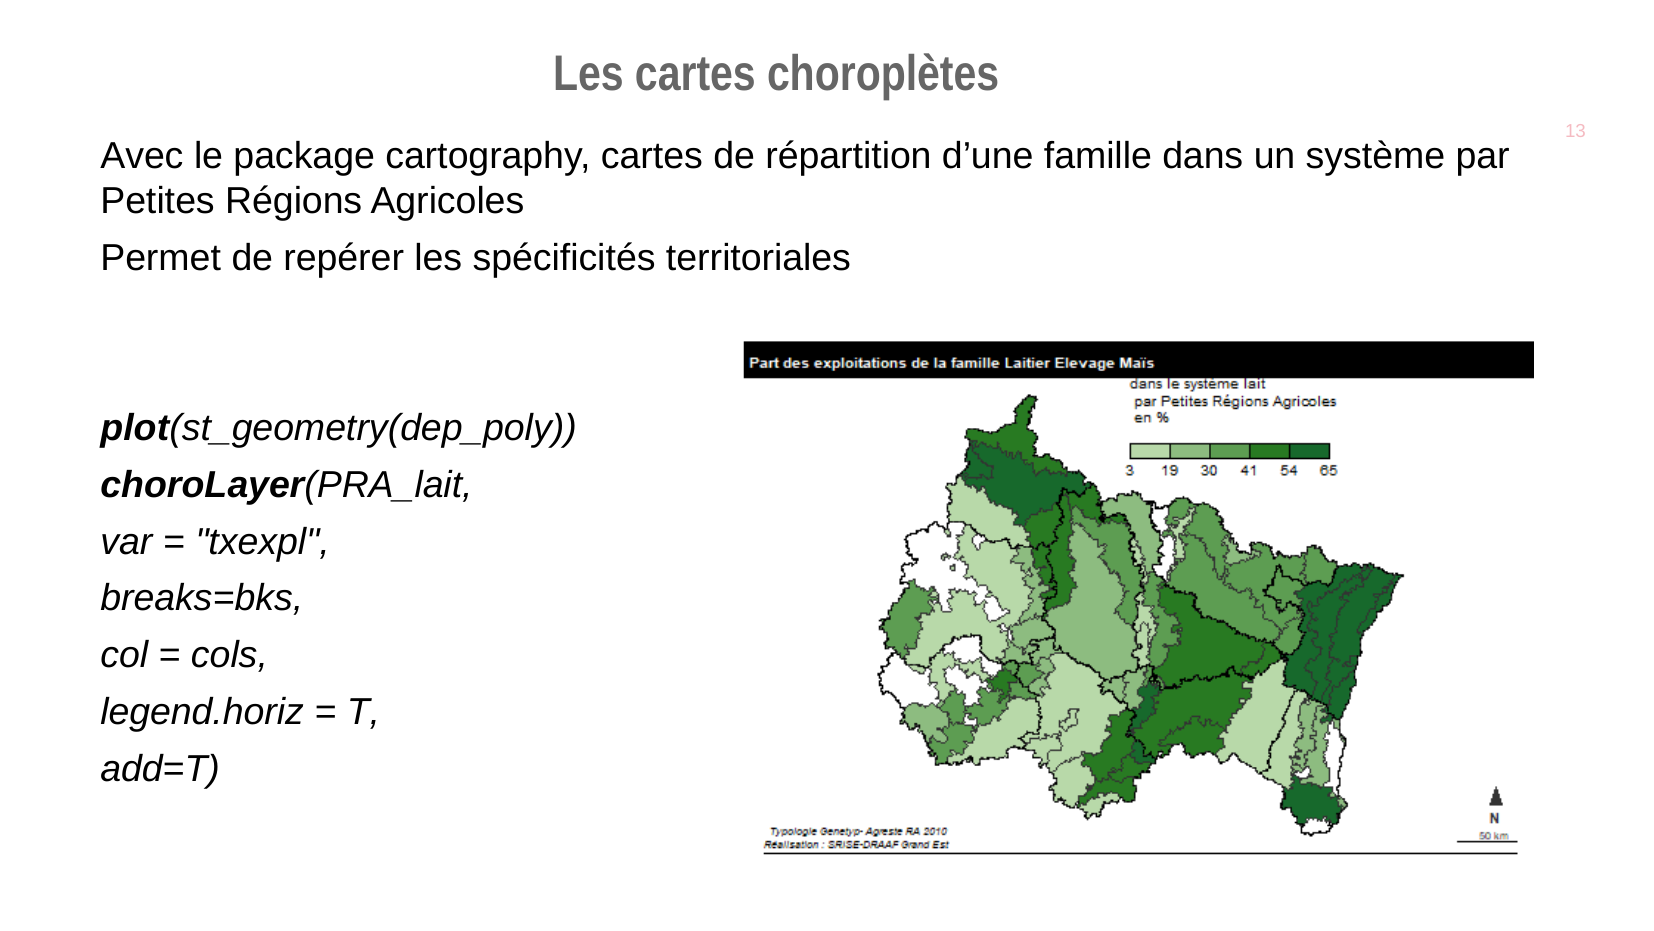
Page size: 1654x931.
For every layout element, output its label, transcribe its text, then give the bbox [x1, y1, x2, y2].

text_box Avec le package cartography, cartes de répartition d’une famille dans un système par Petites Régions Agricoles Permet de repérer les spécificités territoriales plot(st_geometry(dep_poly)) choroLayer(PRA_lait, var = "txexpl", breaks=bks, col = cols, legend.horiz = T, add=T) [82, 131, 1606, 931]
picture [743, 328, 1534, 865]
title Les cartes choroplètes [97, 40, 1456, 102]
text_box [1564, 118, 1654, 142]
